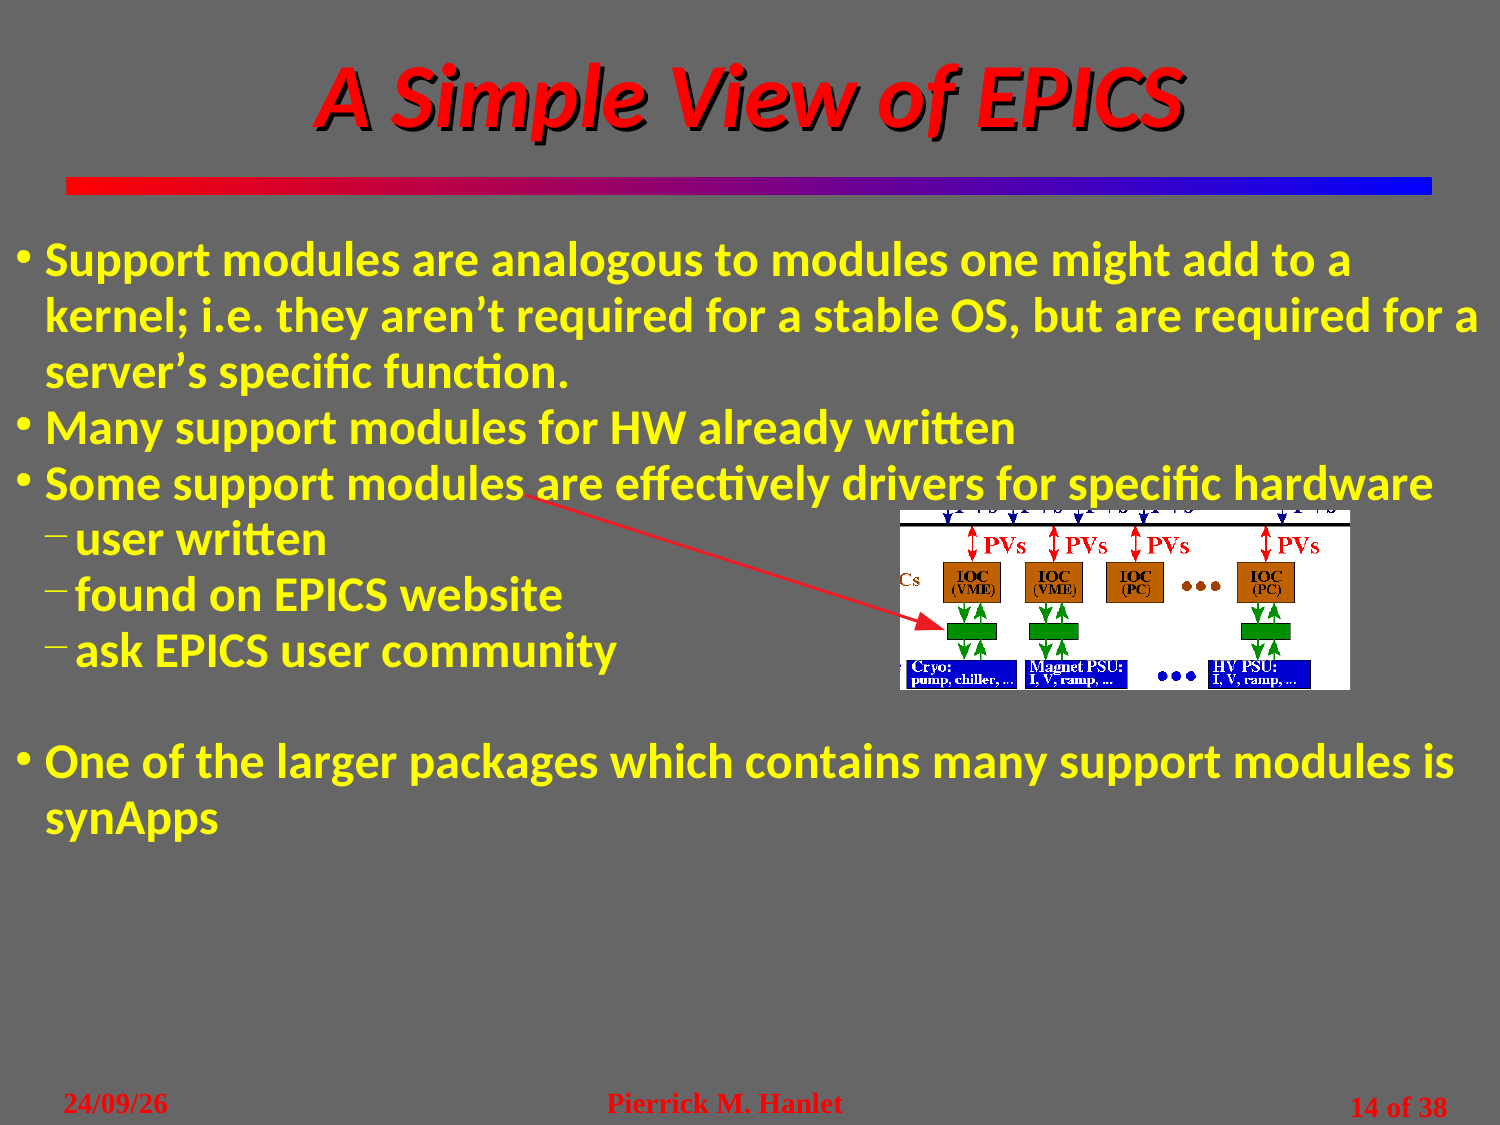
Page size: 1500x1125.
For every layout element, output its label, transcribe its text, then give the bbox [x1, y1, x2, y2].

picture [900, 510, 1351, 690]
title A Simple View of EPICS [15, 16, 1486, 172]
text_box Support modules are analogous to modules one might add to a kernel; i.e. they aren’t required for a stable OS, but are required for a server’s specific function. Many support modules for HW already written Some support modules are effectively drivers for specific hardware user written found on EPICS website ask EPICS user community One of the larger packages which contains many support modules is synApps [0, 224, 1500, 854]
